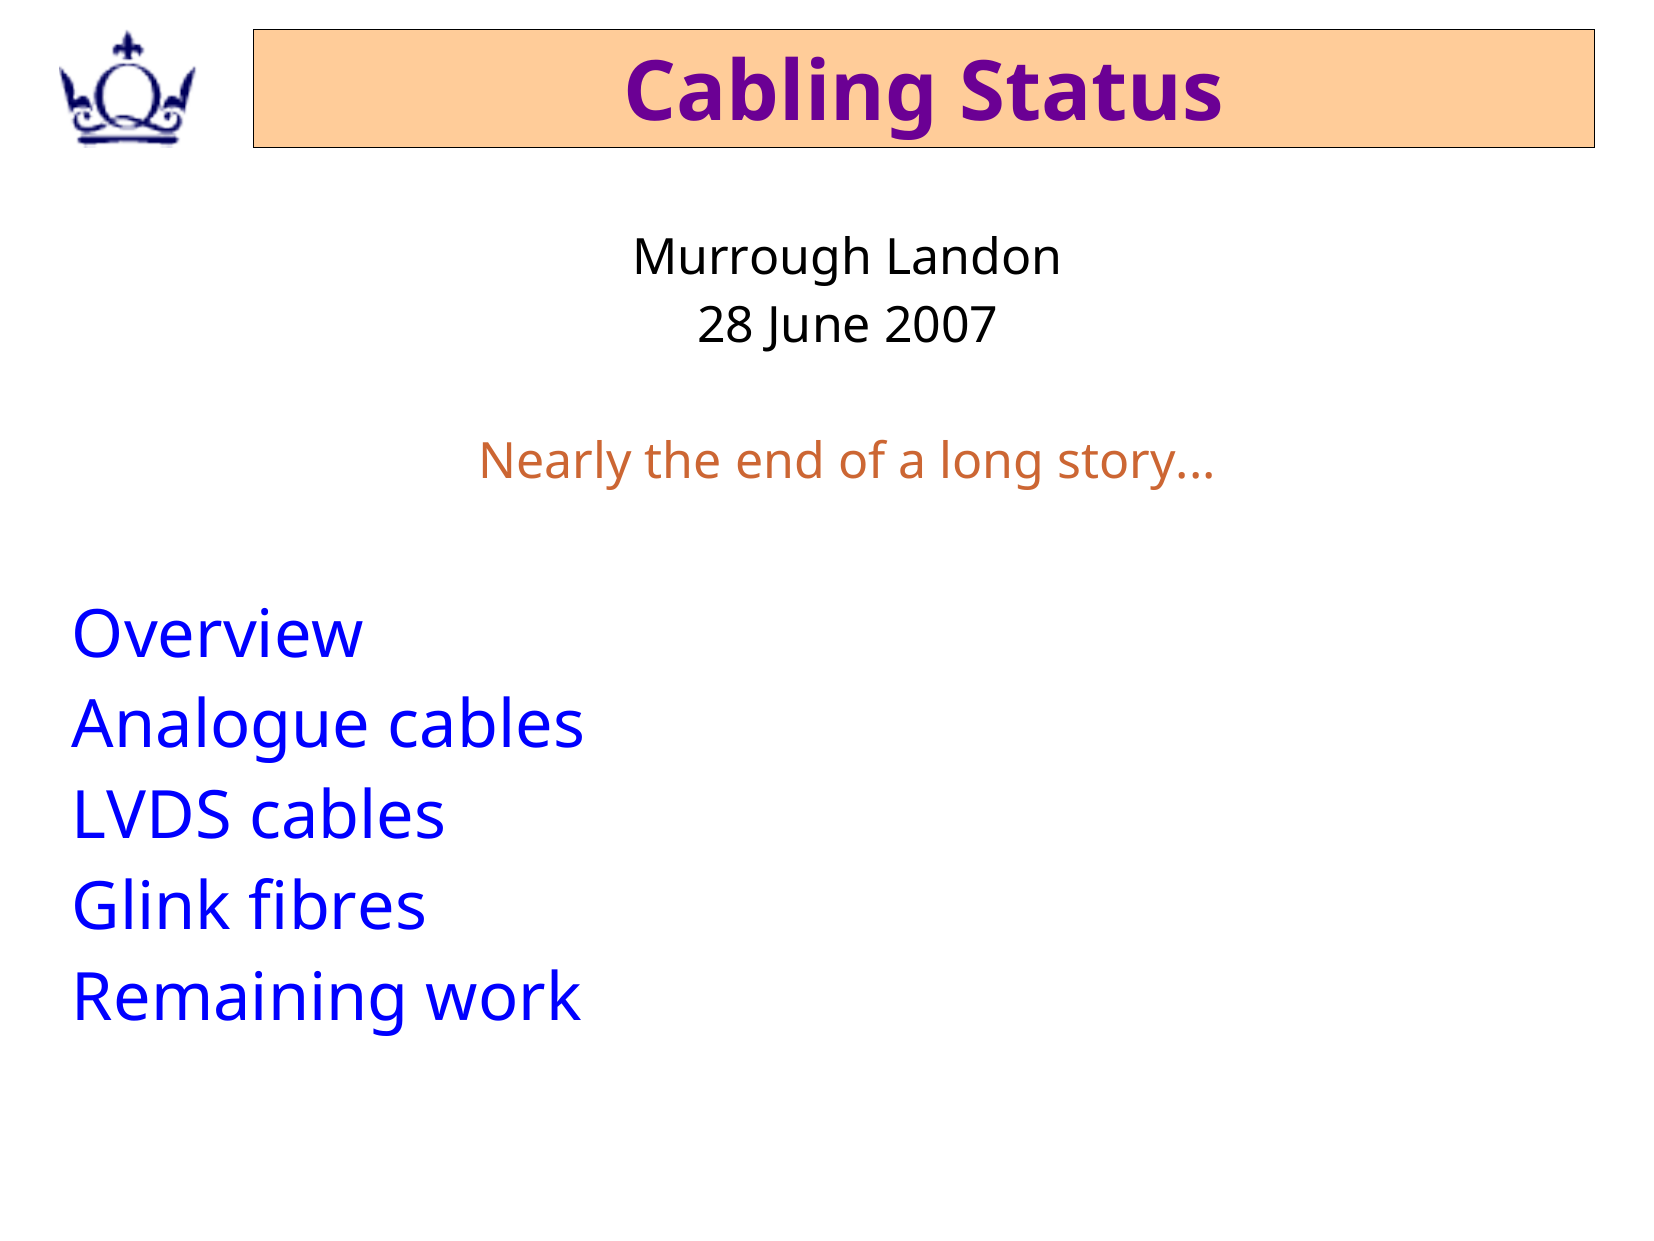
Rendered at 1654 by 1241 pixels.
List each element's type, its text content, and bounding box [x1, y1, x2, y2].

list Overview Analogue cables LVDS cables Glink fibres Remaining work [54, 585, 1590, 1090]
text_box Murrough Landon 28 June 2007 Nearly the end of a long story... [476, 220, 1219, 501]
picture [59, 29, 200, 148]
title Cabling Status [253, 29, 1595, 148]
